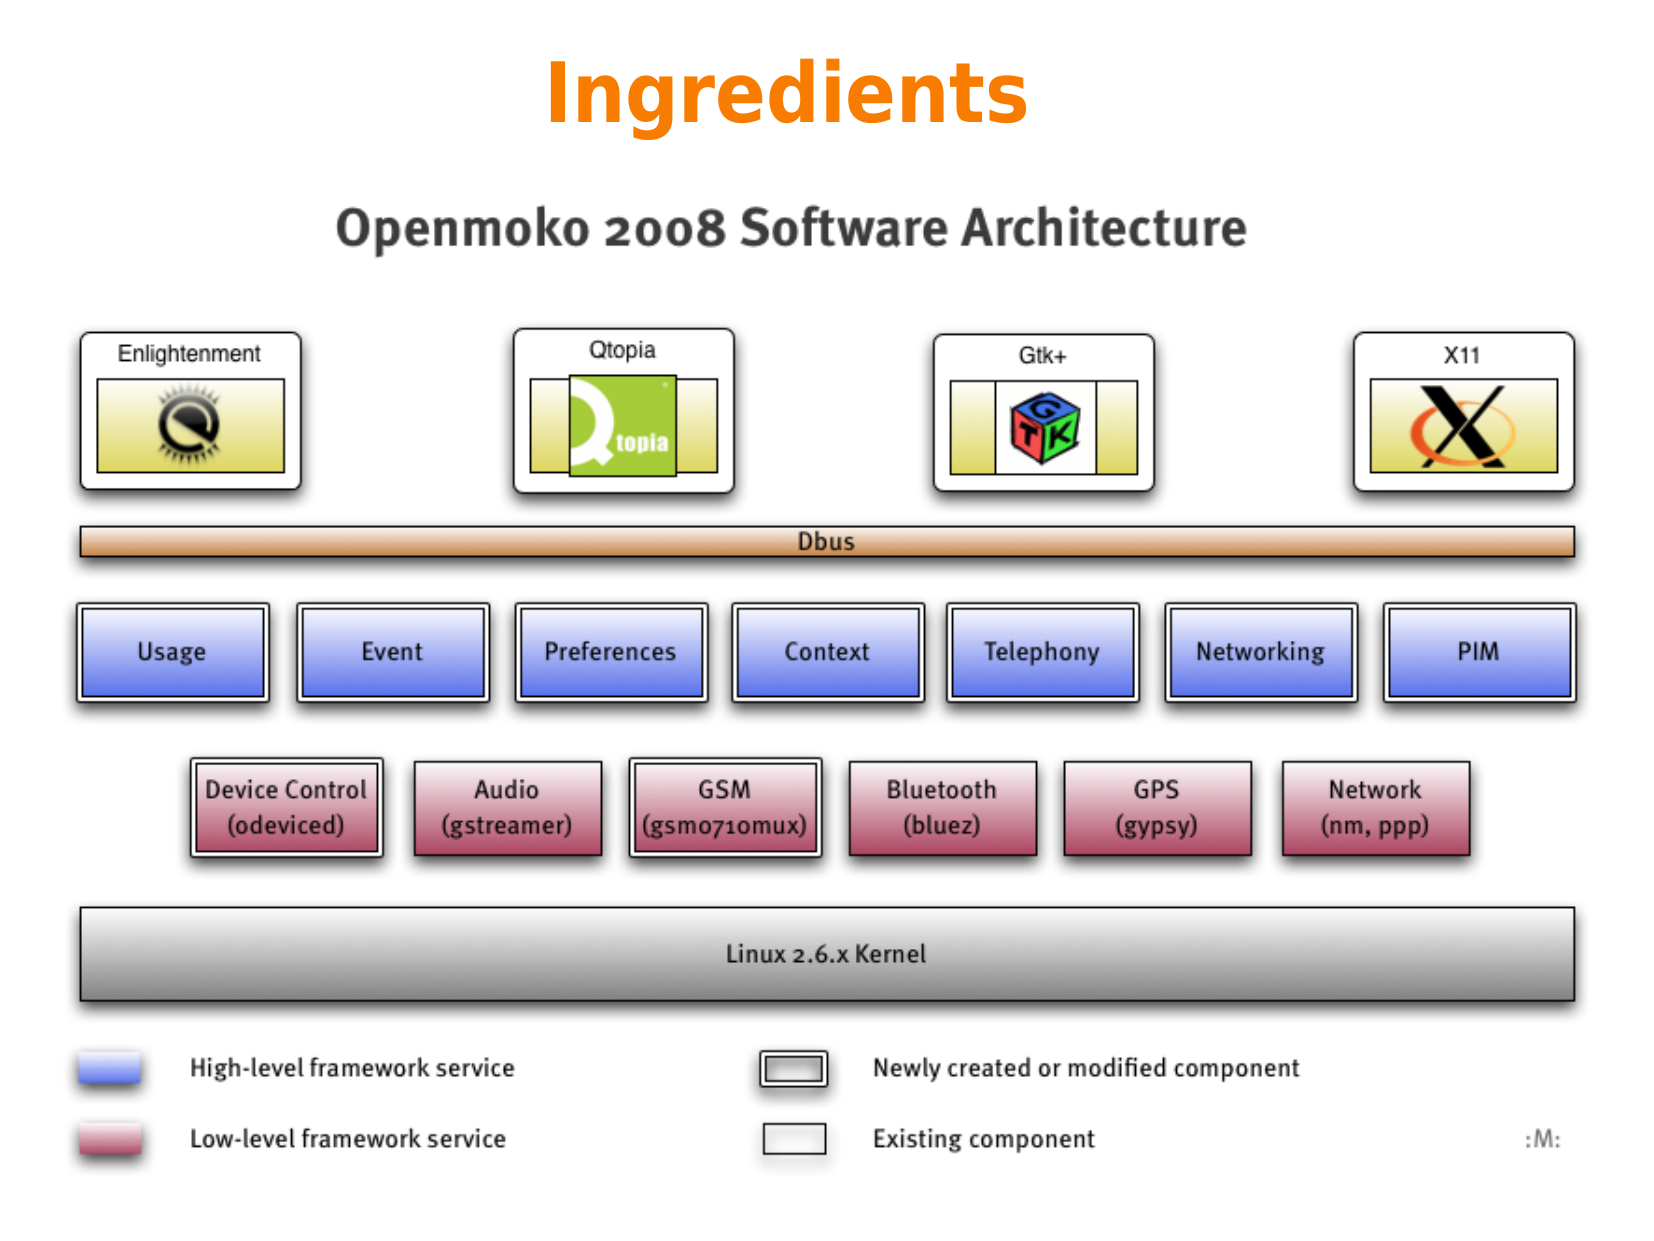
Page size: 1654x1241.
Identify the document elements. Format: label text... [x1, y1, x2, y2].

text_box Ingredients [225, 37, 1351, 156]
picture [39, 164, 1613, 1201]
